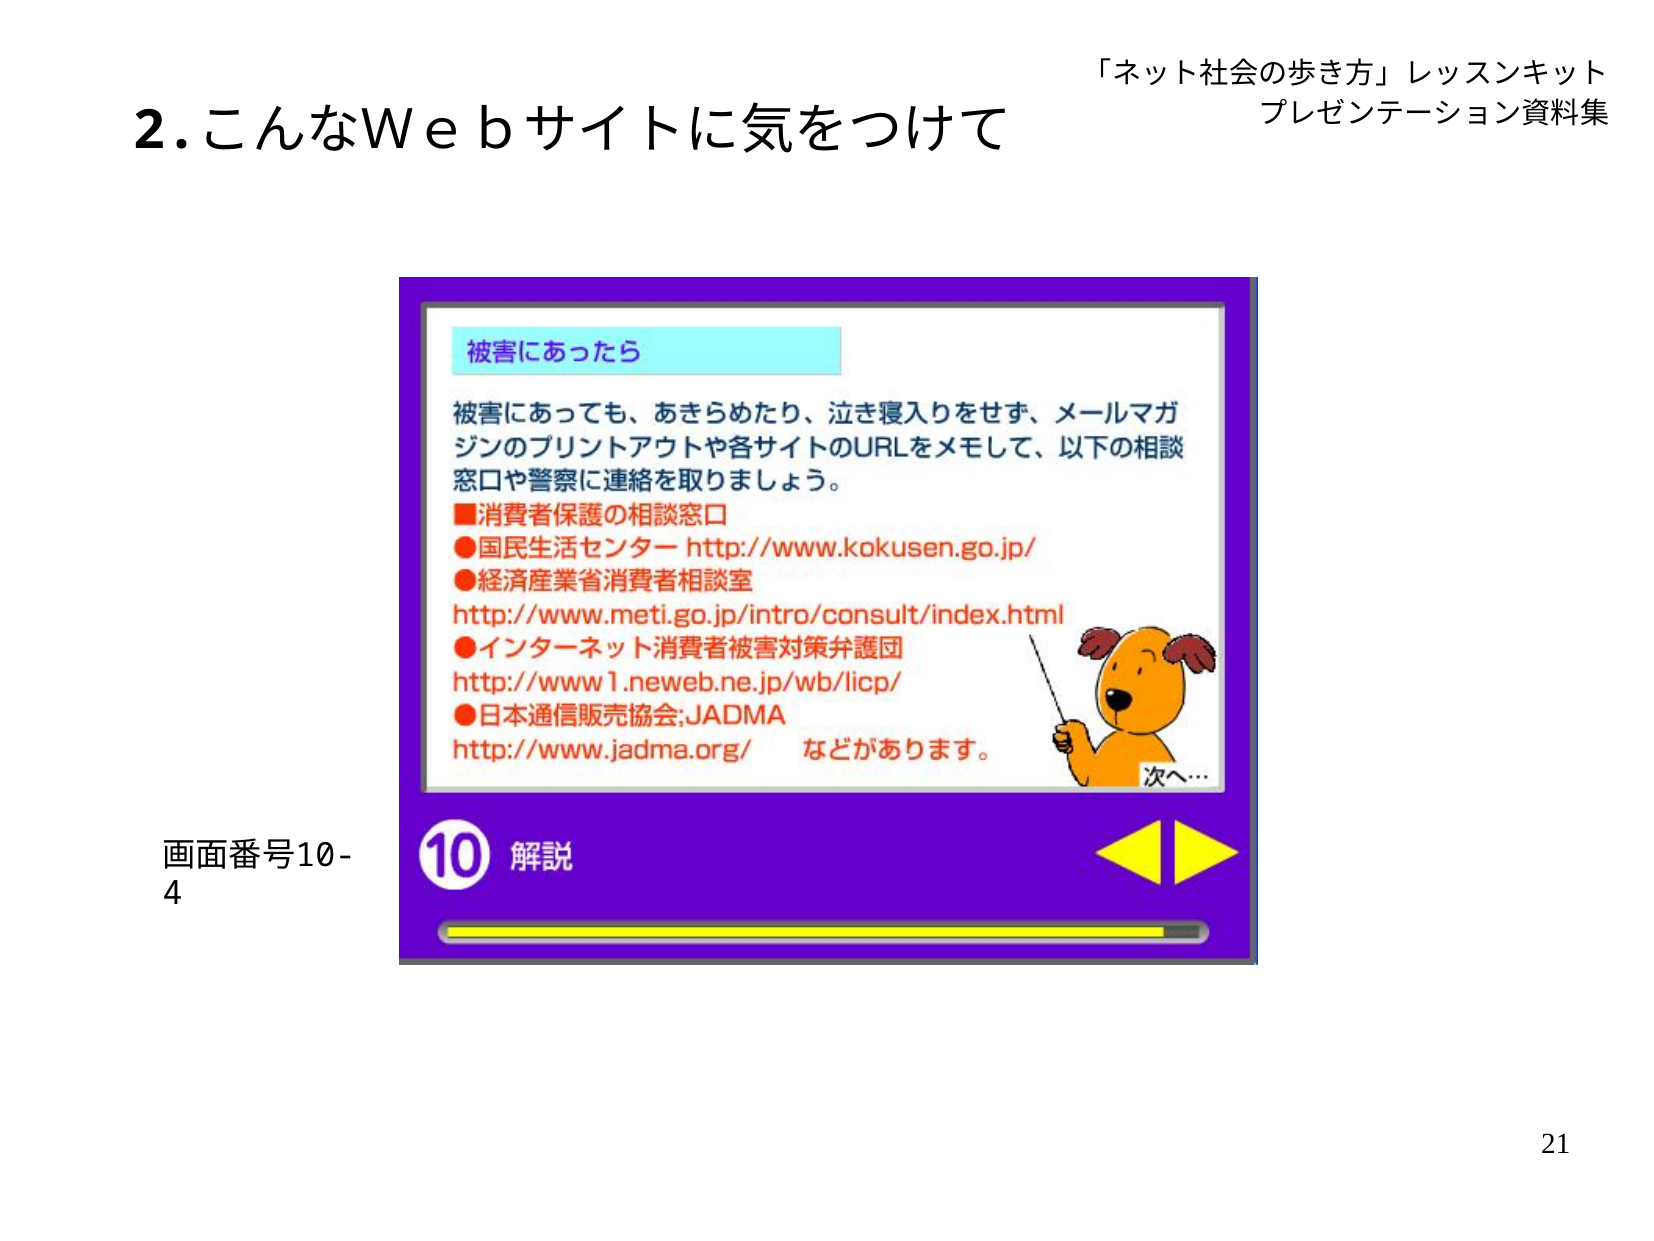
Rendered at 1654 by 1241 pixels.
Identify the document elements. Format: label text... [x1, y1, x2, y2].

picture [399, 277, 1258, 965]
text_box 2.こんなＷｅｂサイトに気をつけて [118, 88, 1093, 169]
text_box 「ネット社会の歩き方」レッスンキット プレゼンテーション資料集 [1062, 44, 1625, 139]
text_box 画面番号10-4 [147, 826, 384, 920]
